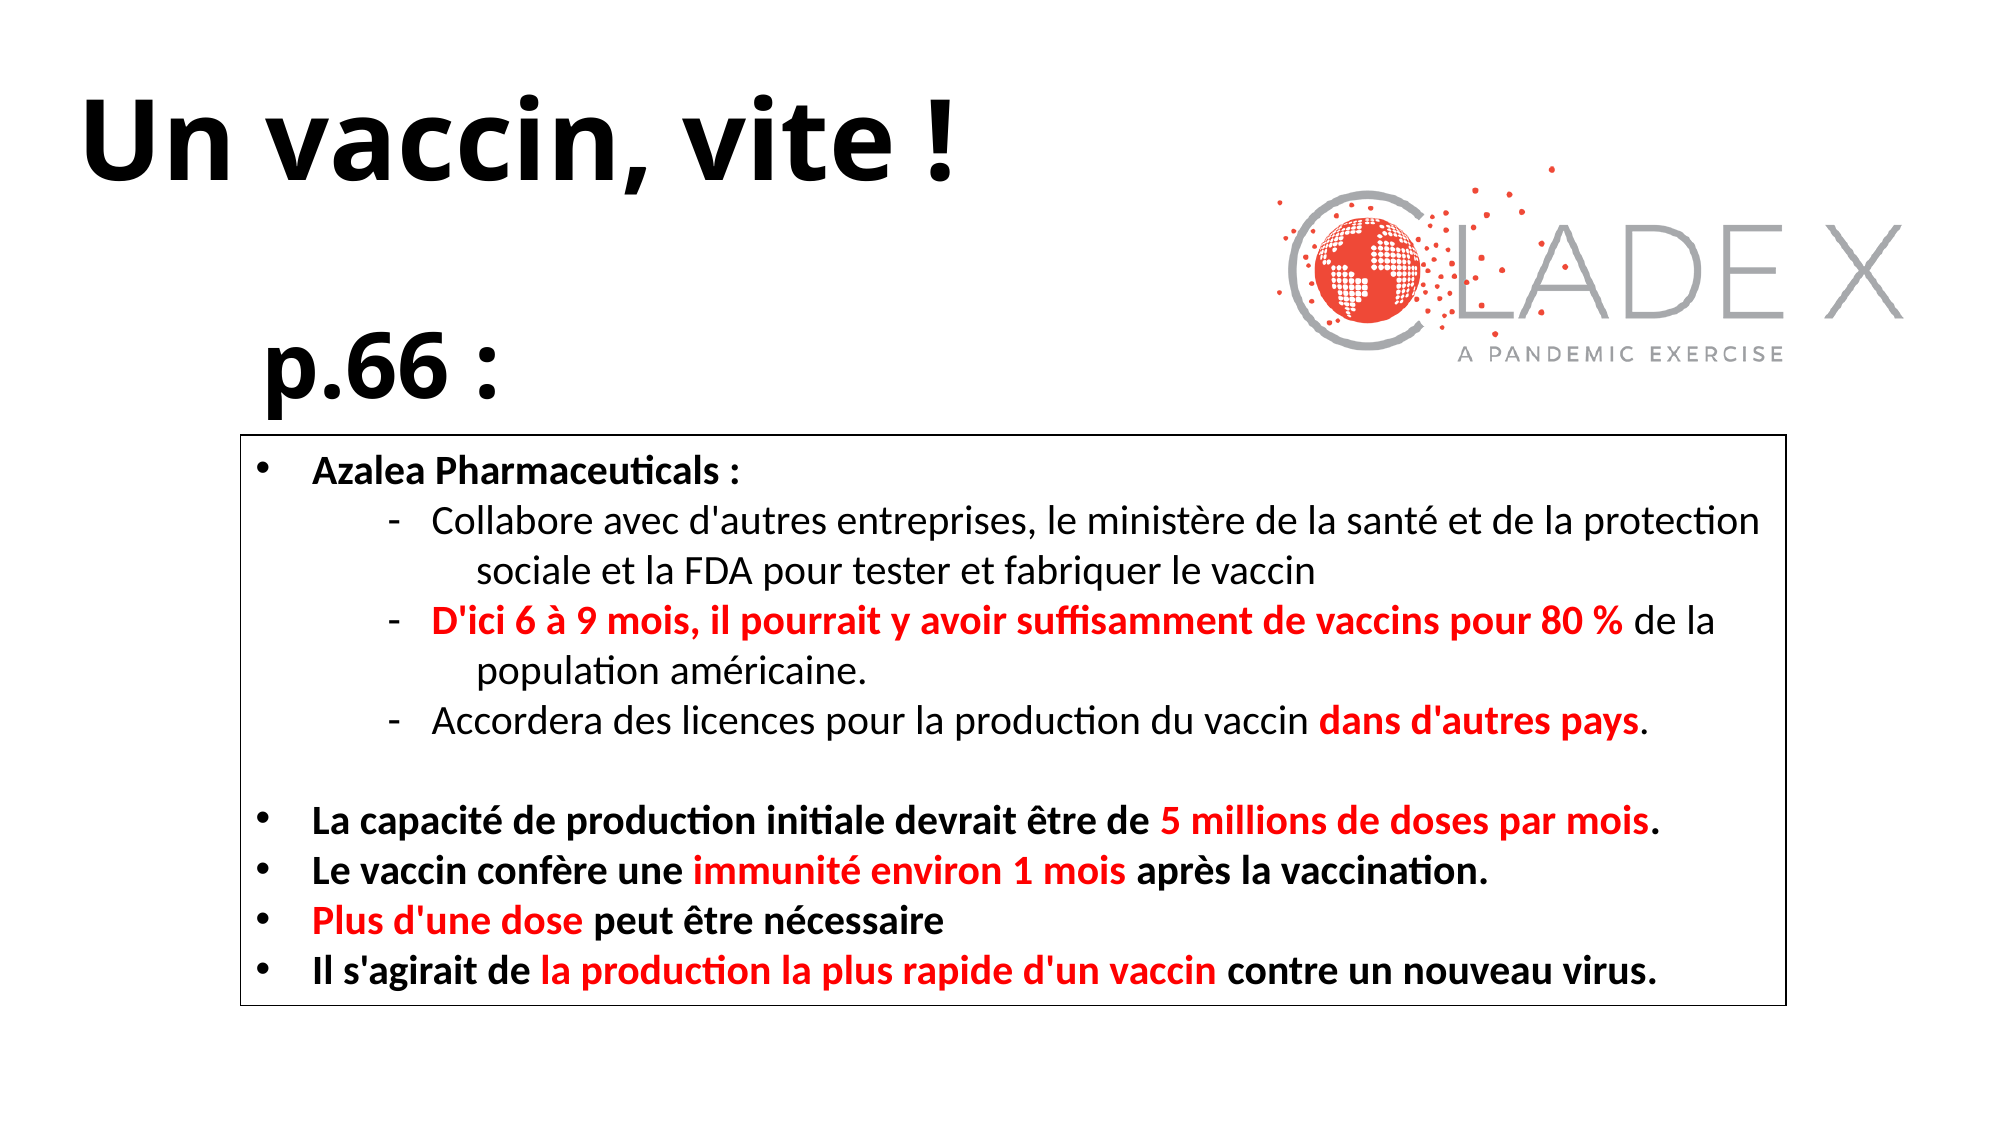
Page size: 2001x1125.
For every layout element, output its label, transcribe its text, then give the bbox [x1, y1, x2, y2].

picture [1262, 147, 1918, 381]
title p.66 : [168, 267, 594, 470]
text_box Un vaccin, vite ! [62, 60, 1965, 349]
text_box Azalea Pharmaceuticals : Collabore avec d'autres entreprises, le ministère de la santé et de la protection sociale et la FDA pour tester et fabriquer le vaccin D'ici 6 à 9 mois, il pourrait y avoir suffisamment de vaccins pour 80 % de la population américaine. Accordera des licences pour la production du vaccin dans d'autres pays. La capacité de production initiale devrait être de 5 millions de doses par mois. Le vaccin confère une immunité environ 1 mois après la vaccination. Plus d'une dose peut être nécessaire Il s'agirait de la production la plus rapide d'un vaccin contre un nouveau virus. [240, 435, 1786, 1006]
